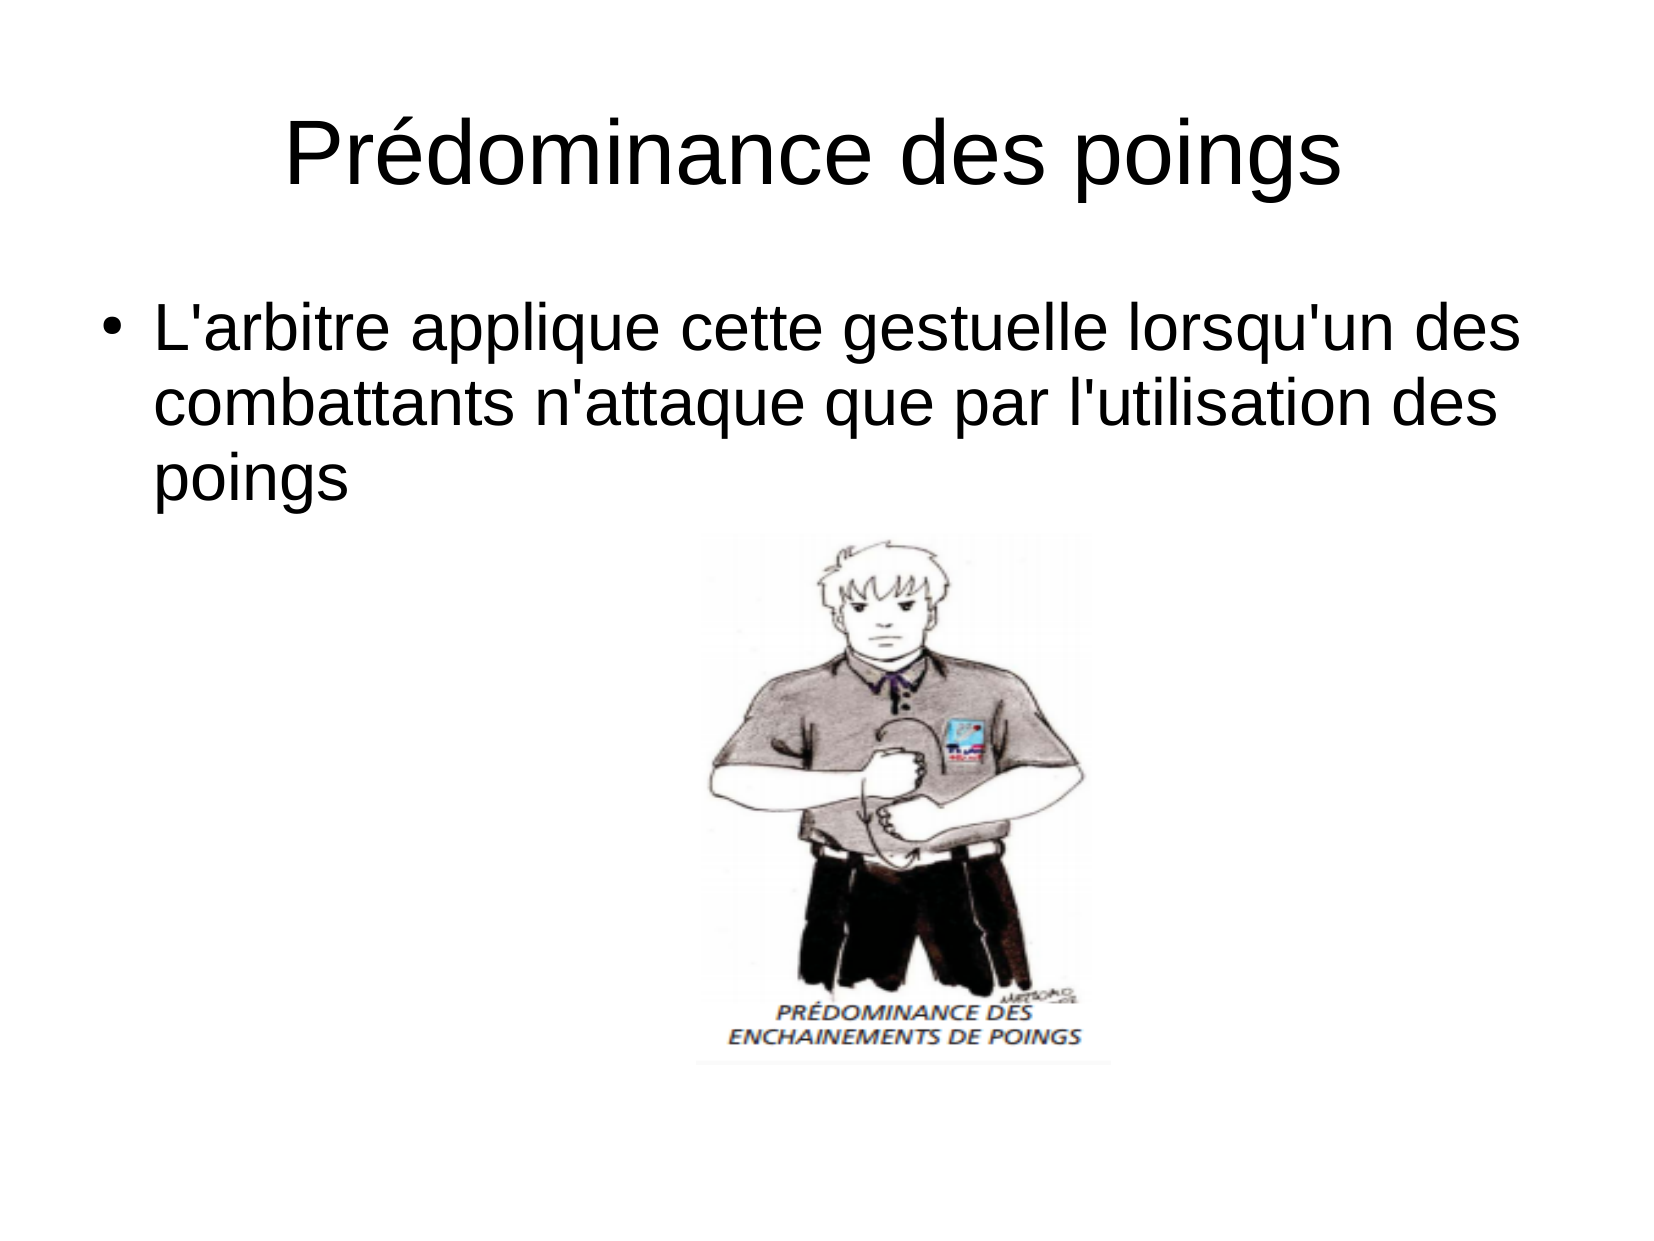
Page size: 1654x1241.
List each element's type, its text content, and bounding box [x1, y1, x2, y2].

picture [696, 531, 1111, 1065]
list L'arbitre applique cette gestuelle lorsqu'un des combattants n'attaque que par l'utilisation des poings [82, 290, 1571, 1109]
title Prédominance des poings [82, 49, 1571, 257]
